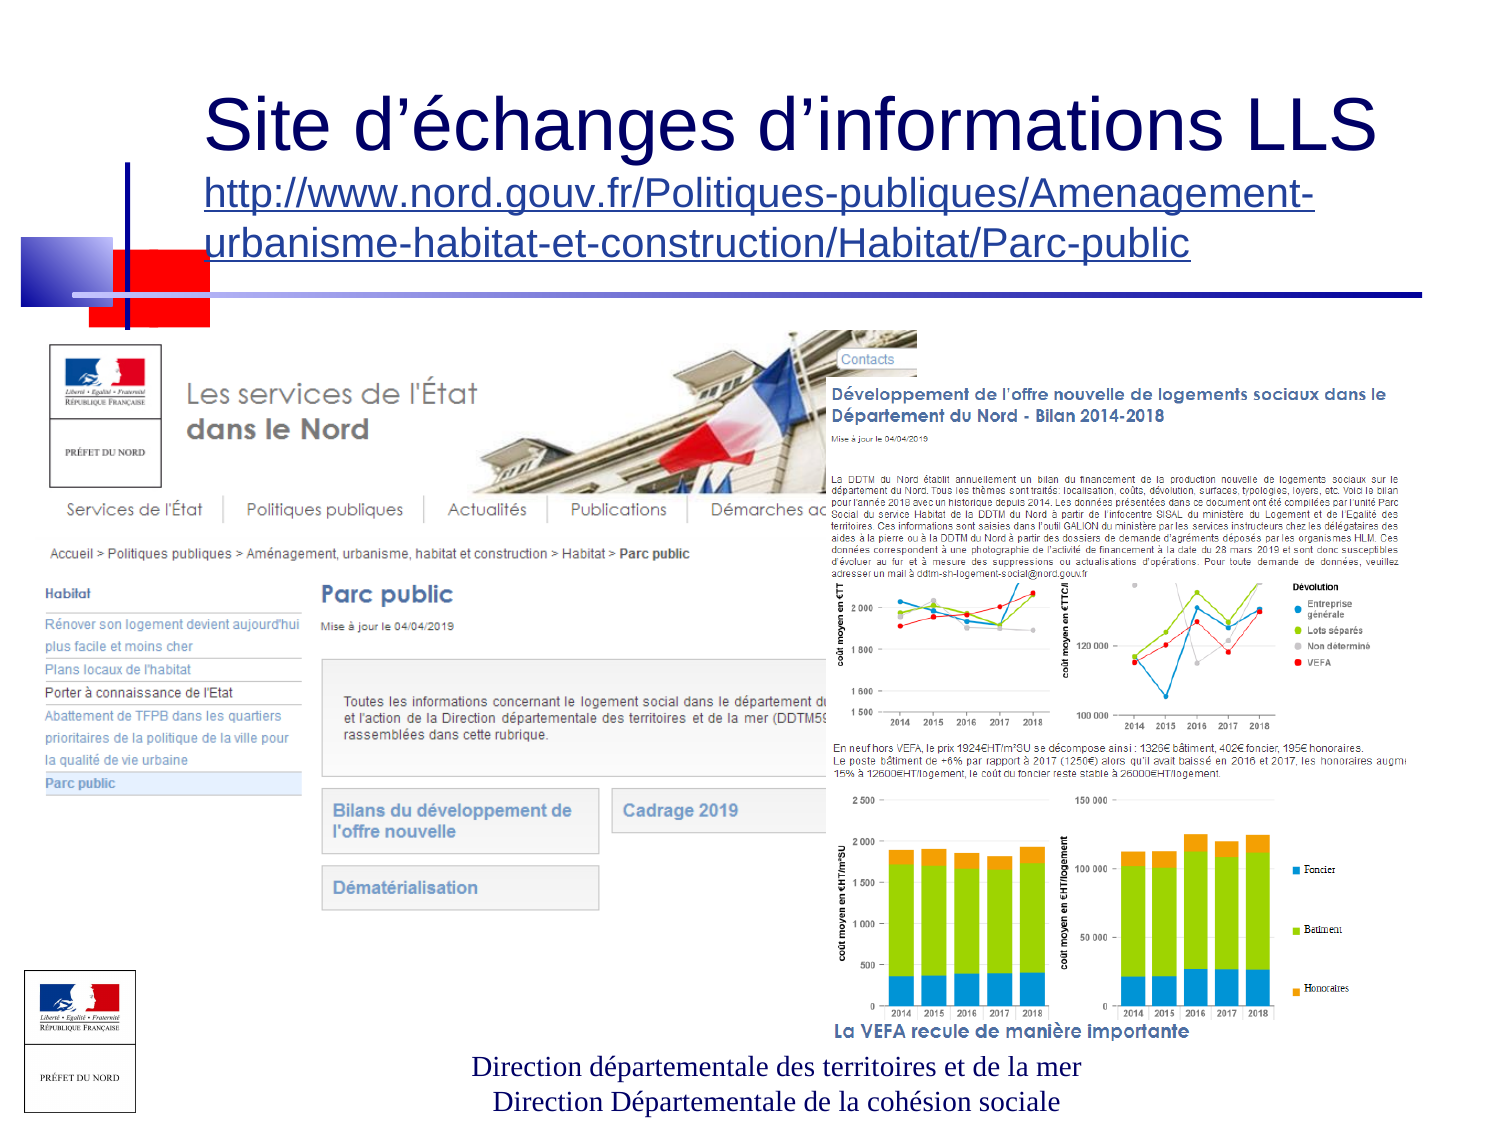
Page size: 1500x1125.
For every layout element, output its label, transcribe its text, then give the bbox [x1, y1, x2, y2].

title Site d’échanges d’informations LLS http://www.nord.gouv.fr/Politiques-publiques/Amenagement-urbanisme-habitat-et-construction/Habitat/Parc-public [188, 53, 1467, 289]
picture [24, 970, 136, 1113]
picture [35, 330, 1406, 1056]
